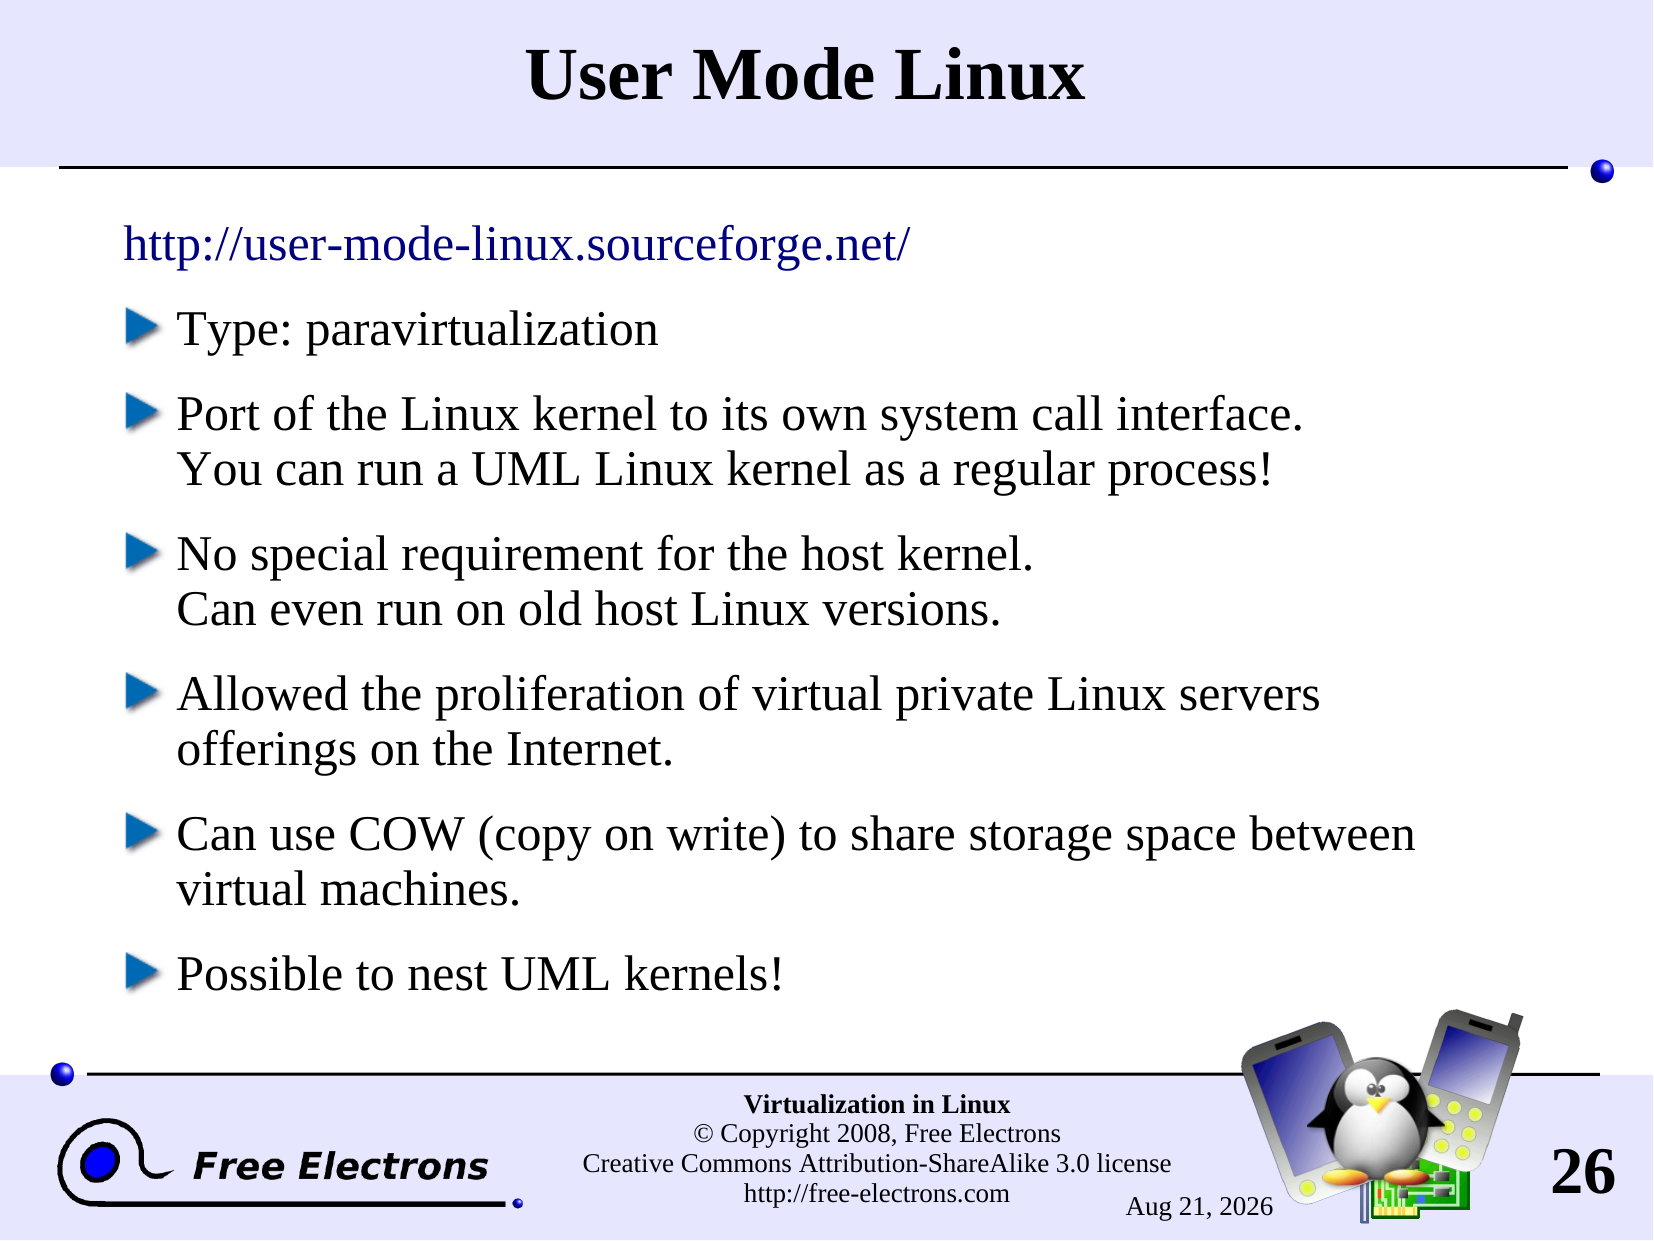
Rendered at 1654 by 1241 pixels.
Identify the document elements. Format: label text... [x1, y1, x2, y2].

picture [1231, 1007, 1538, 1241]
list http://user-mode-linux.sourceforge.net/ Type: paravirtualization Port of the Linux kernel to its own system call interface. You can run a UML Linux kernel as a regular process! No special requirement for the host kernel. Can even run on old host Linux versions. Allowed the proliferation of virtual private Linux servers offerings on the Internet. Can use COW (copy on write) to share storage space between virtual machines. Possible to nest UML kernels! [105, 216, 1518, 1066]
title User Mode Linux [60, 25, 1551, 124]
picture [50, 1107, 527, 1216]
